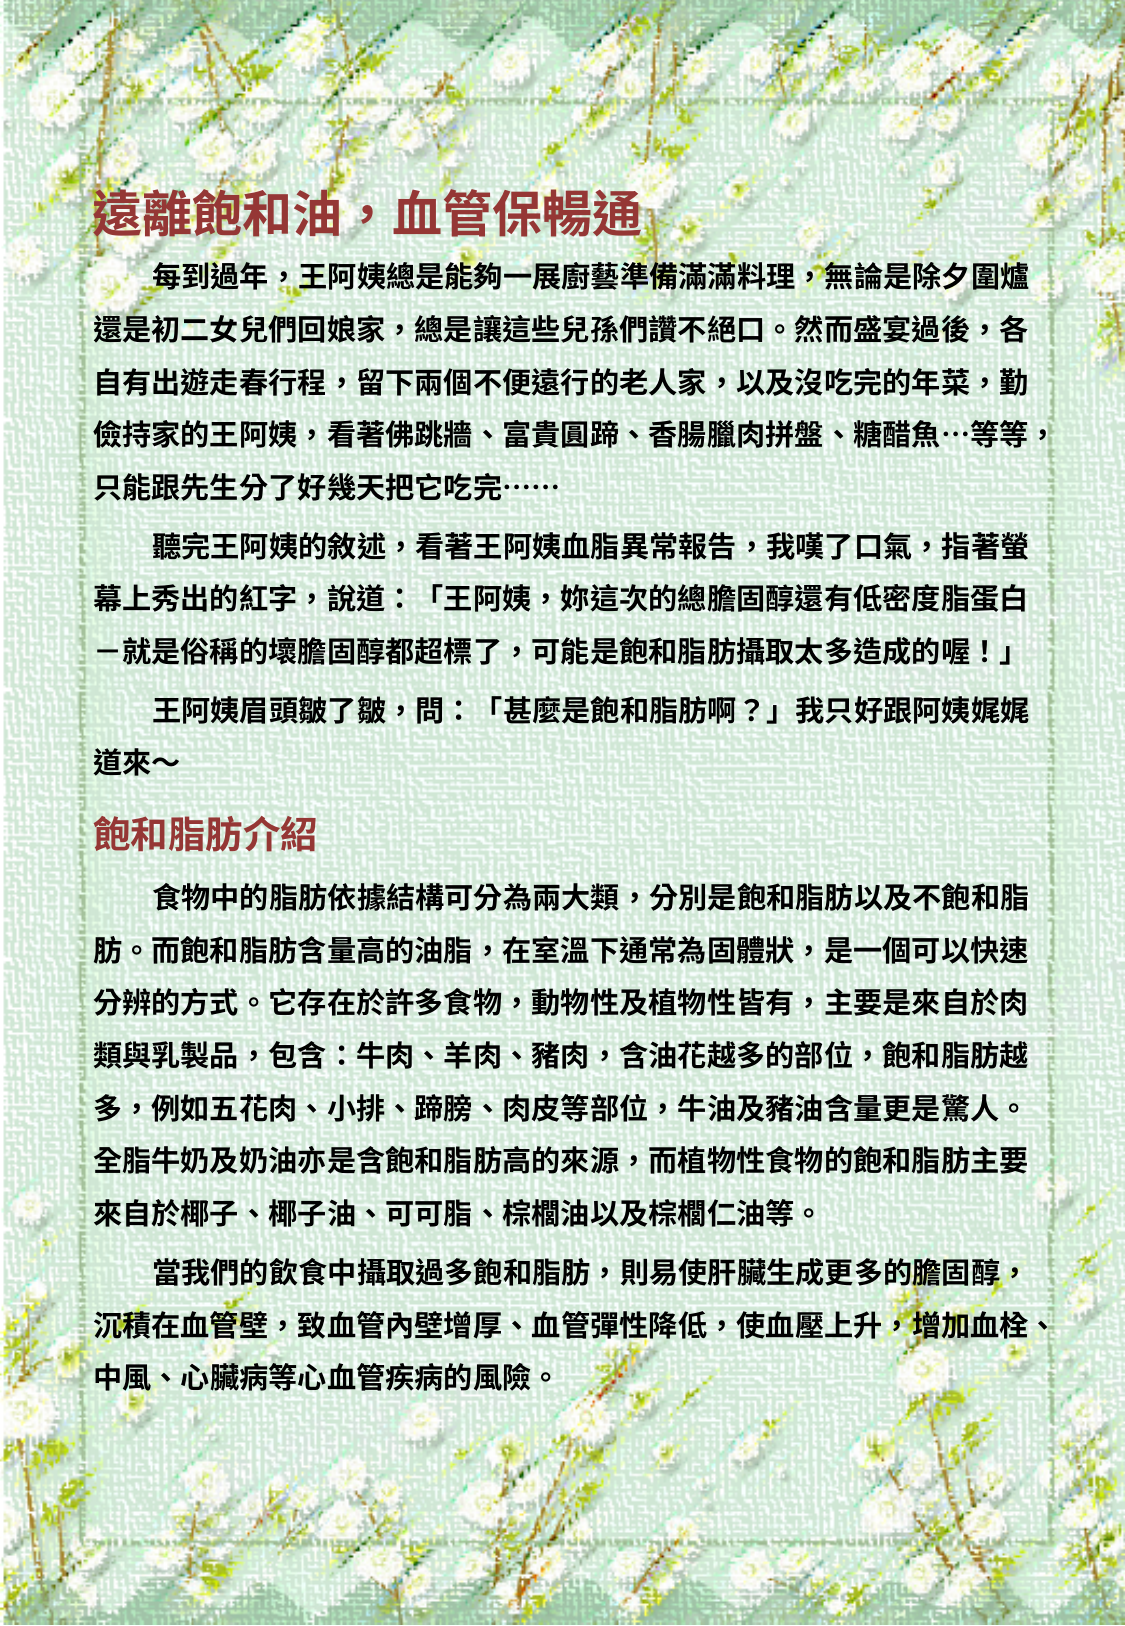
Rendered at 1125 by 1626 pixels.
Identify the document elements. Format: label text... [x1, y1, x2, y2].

list 每到過年，王阿姨總是能夠一展廚藝準備滿滿料理，無論是除夕圍爐還是初二女兒們回娘家，總是讓這些兒孫們讚不絕口。然而盛宴過後，各自有出遊走春行程，留下兩個不便遠行的老人家，以及沒吃完的年菜，勤儉持家的王阿姨，看著佛跳牆、富貴圓蹄、香腸臘肉拼盤、糖醋魚…等等，只能跟先生分了好幾天把它吃完…… 聽完王阿姨的敘述，看著王阿姨血脂異常報告，我嘆了口氣，指著螢幕上秀出的紅字，說道：「王阿姨，妳這次的總膽固醇還有低密度脂蛋白－就是俗稱的壞膽固醇都超標了，可能是飽和脂肪攝取太多造成的喔！」 王阿姨眉頭皺了皺，問：「甚麼是飽和脂肪啊？」我只好跟阿姨娓娓道來～ 飽和脂肪介紹 食物中的脂肪依據結構可分為兩大類，分別是飽和脂肪以及不飽和脂肪。而飽和脂肪含量高的油脂，在室溫下通常為固體狀，是一個可以快速分辨的方式。它存在於許多食物，動物性及植物性皆有，主要是來自於肉類與乳製品，包含：牛肉、羊肉、豬肉，含油花越多的部位，飽和脂肪越多，例如五花肉、小排、蹄膀、肉皮等部位，牛油及豬油含量更是驚人。全脂牛奶及奶油亦是含飽和脂肪高的來源，而植物性食物的飽和脂肪主要來自於椰子、椰子油、可可脂、棕櫚油以及棕櫚仁油等。 當我們的飲食中攝取過多飽和脂肪，則易使肝臟生成更多的膽固醇，沉積在血管壁，致血管內壁增厚、血管彈性降低，使血壓上升，增加血栓、中風、心臟病等心血管疾病的風險。 [78, 233, 1047, 1452]
title 遠離飽和油，血管保暢通 [66, 174, 669, 222]
picture [0, 0, 1125, 1625]
